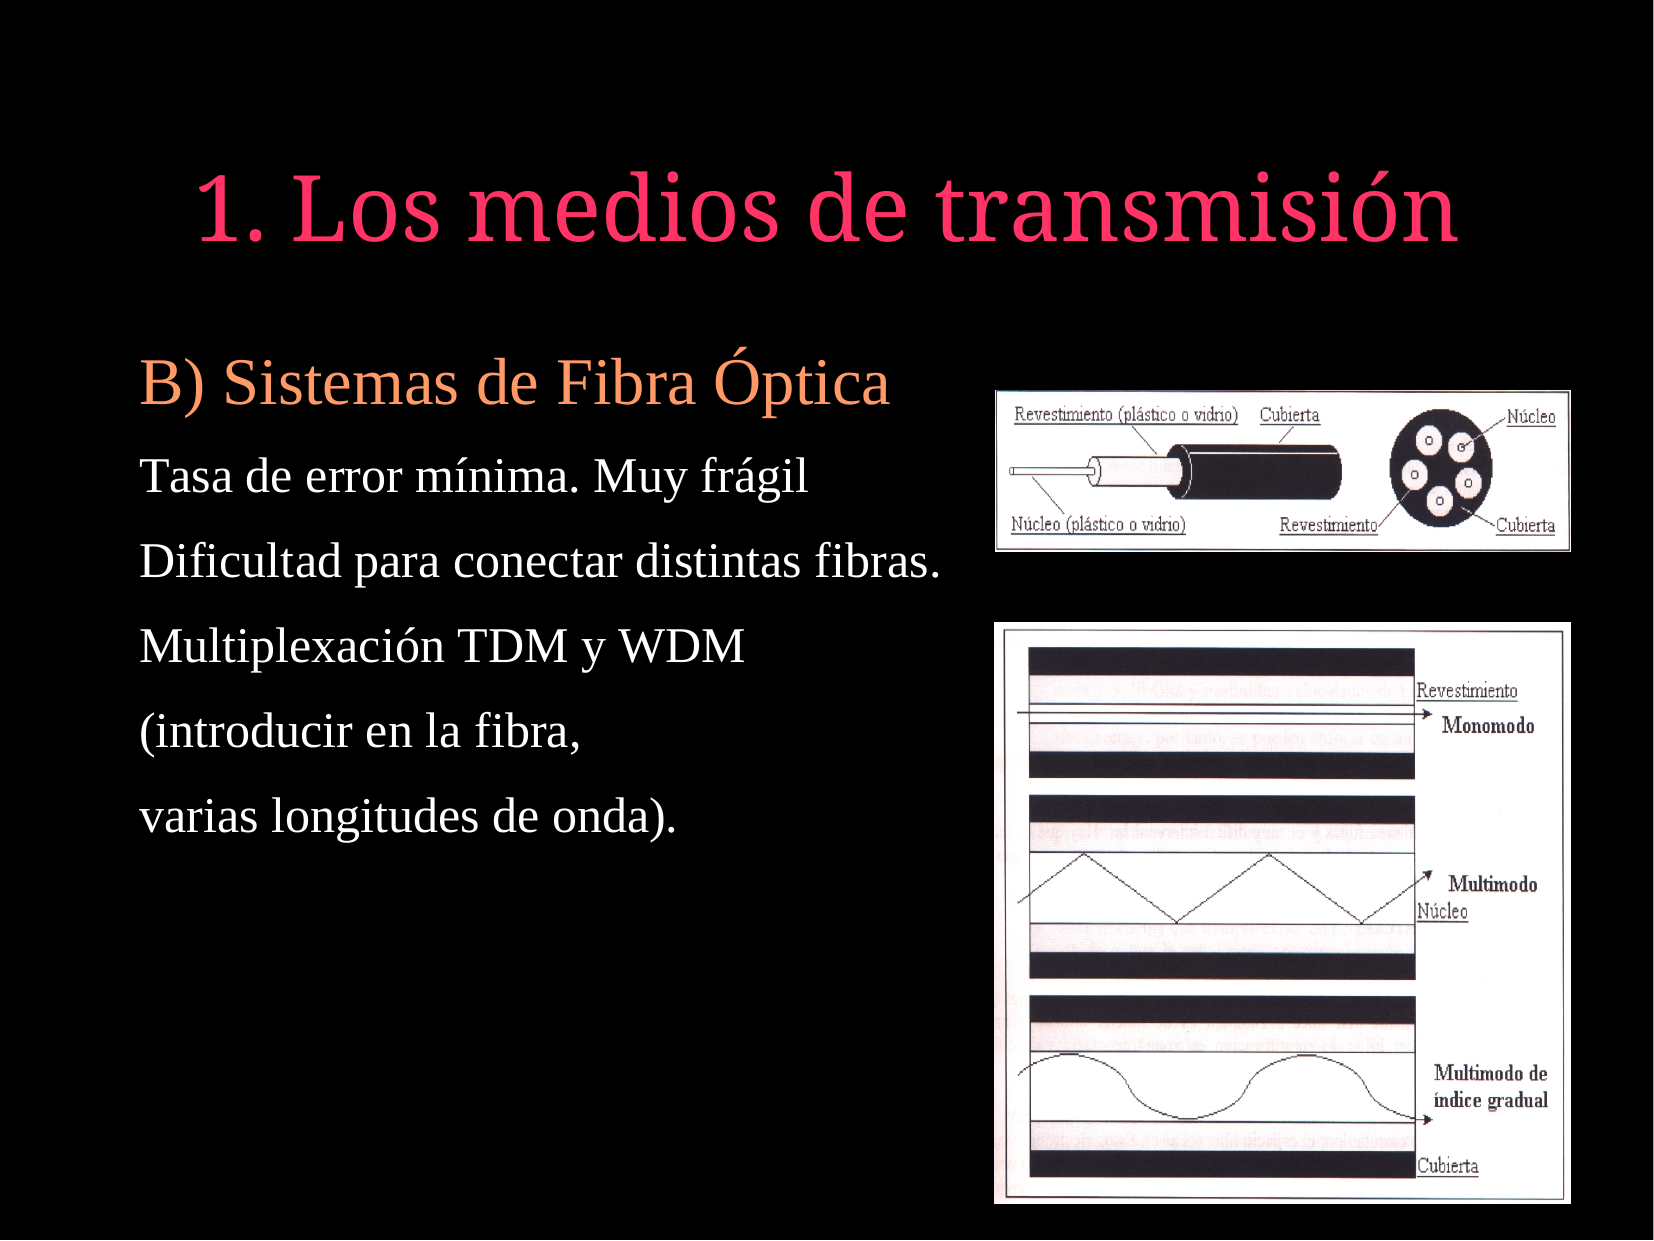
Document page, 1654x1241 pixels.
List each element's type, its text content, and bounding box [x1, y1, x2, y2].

picture [994, 622, 1571, 1204]
title 1. Los medios de transmisión [121, 102, 1534, 311]
picture [995, 390, 1571, 552]
list B) Sistemas de Fibra Óptica Tasa de error mínima. Muy frágil Dificultad para conectar distintas fibras. Multiplexación TDM y WDM (introducir en la fibra, varias longitudes de onda). [121, 344, 1534, 1127]
